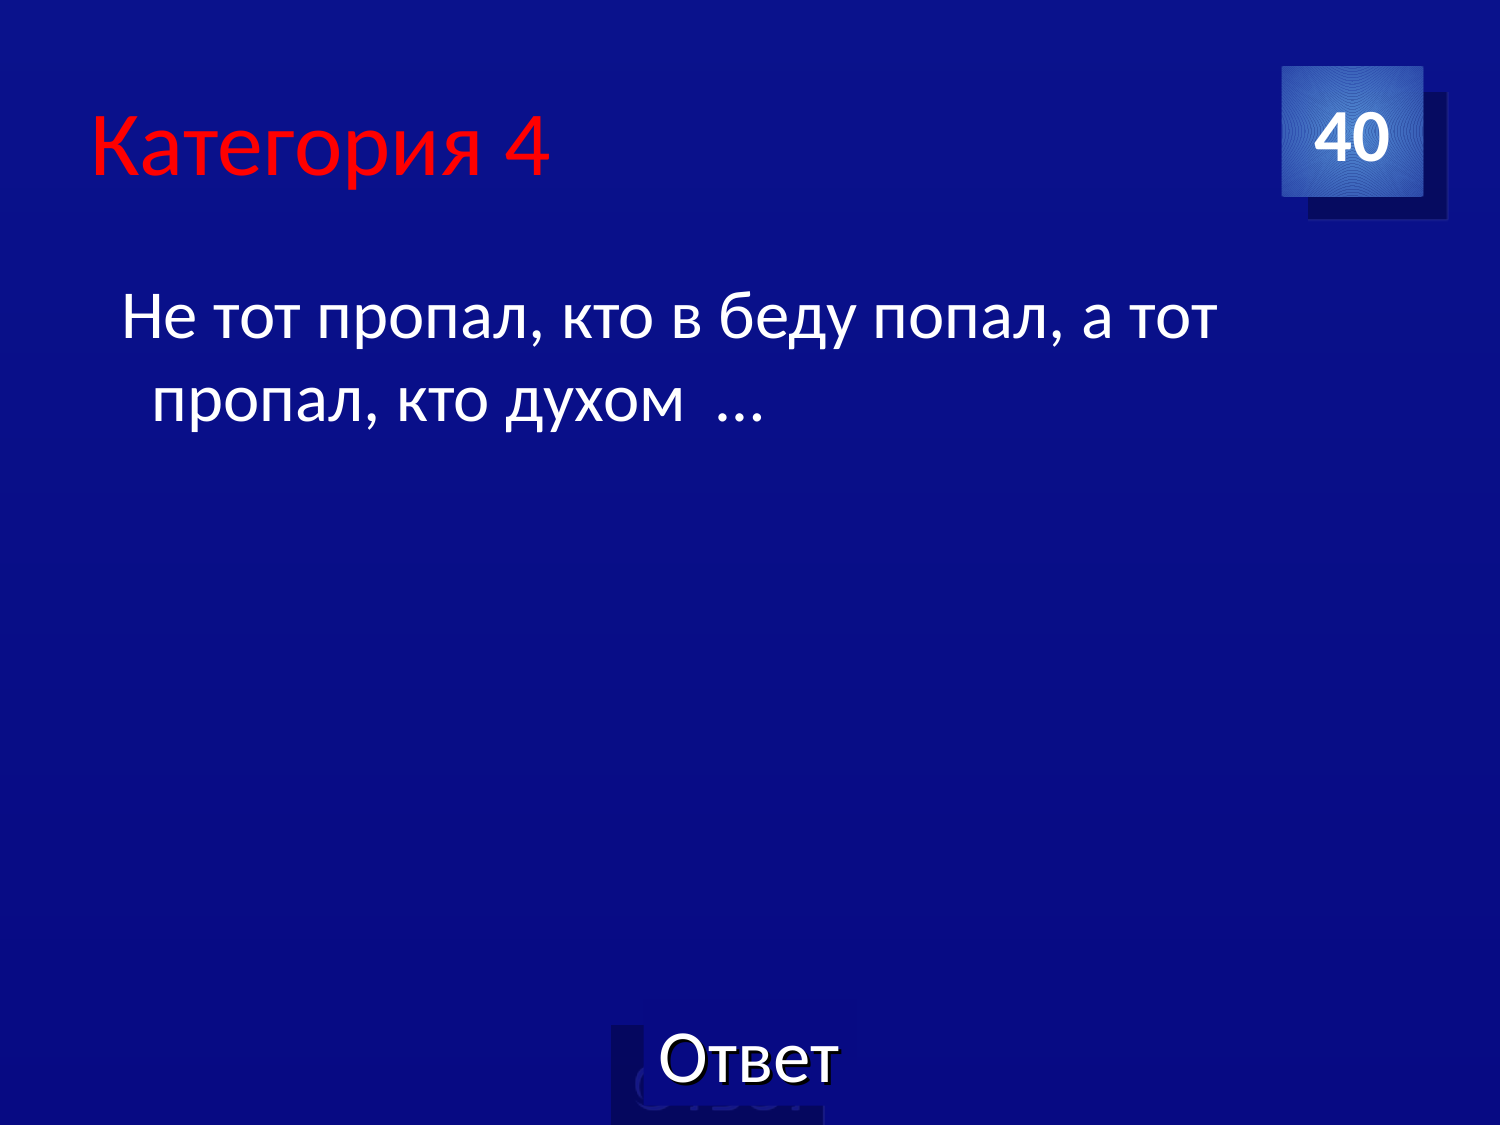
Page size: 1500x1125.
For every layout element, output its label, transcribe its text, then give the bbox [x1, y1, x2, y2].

text_box 40 [1282, 66, 1423, 196]
list Не тот пропал, кто в беду попал, а тот пропал, кто духом … [75, 262, 1426, 445]
title Категория 4 [75, 45, 1258, 233]
